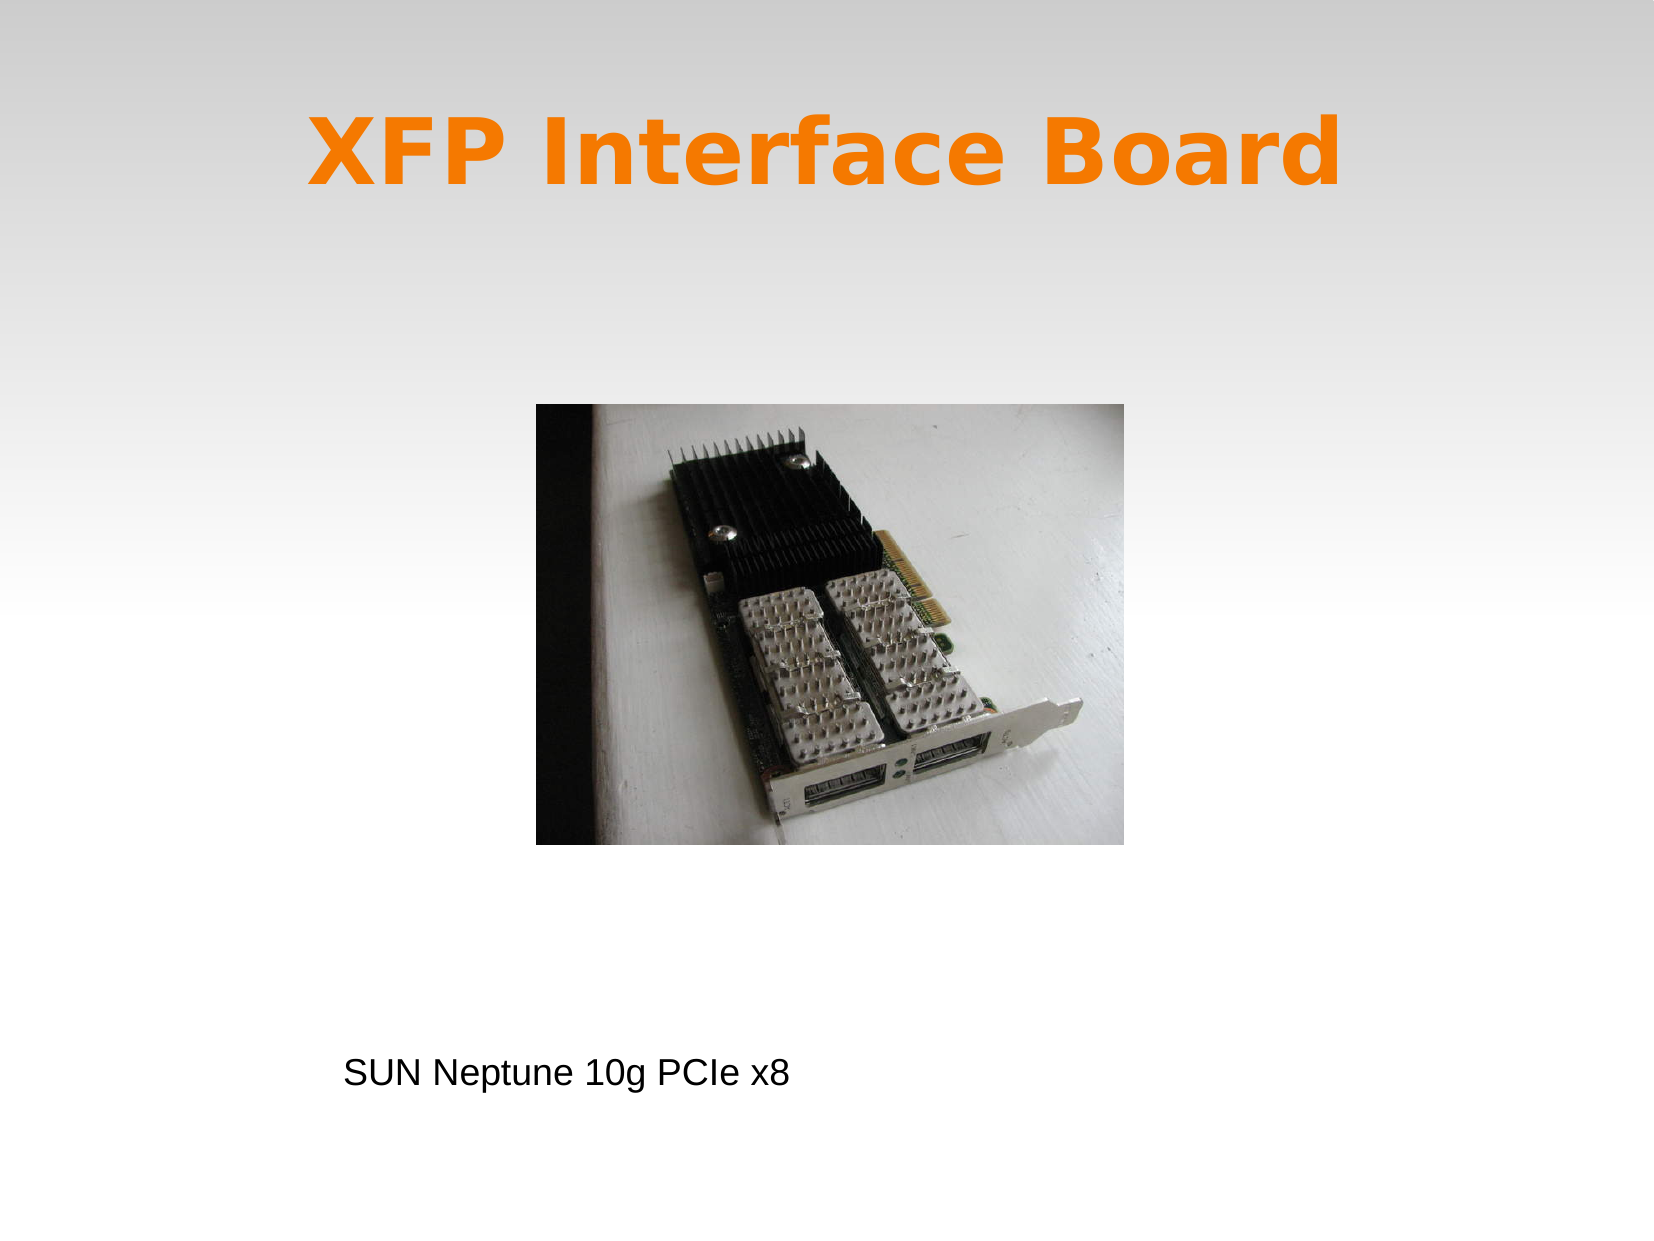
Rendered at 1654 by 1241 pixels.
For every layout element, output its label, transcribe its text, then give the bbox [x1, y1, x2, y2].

picture [536, 404, 1124, 845]
text_box SUN Neptune 10g PCIe x8 [328, 1044, 804, 1106]
title XFP Interface Board [82, 49, 1571, 257]
